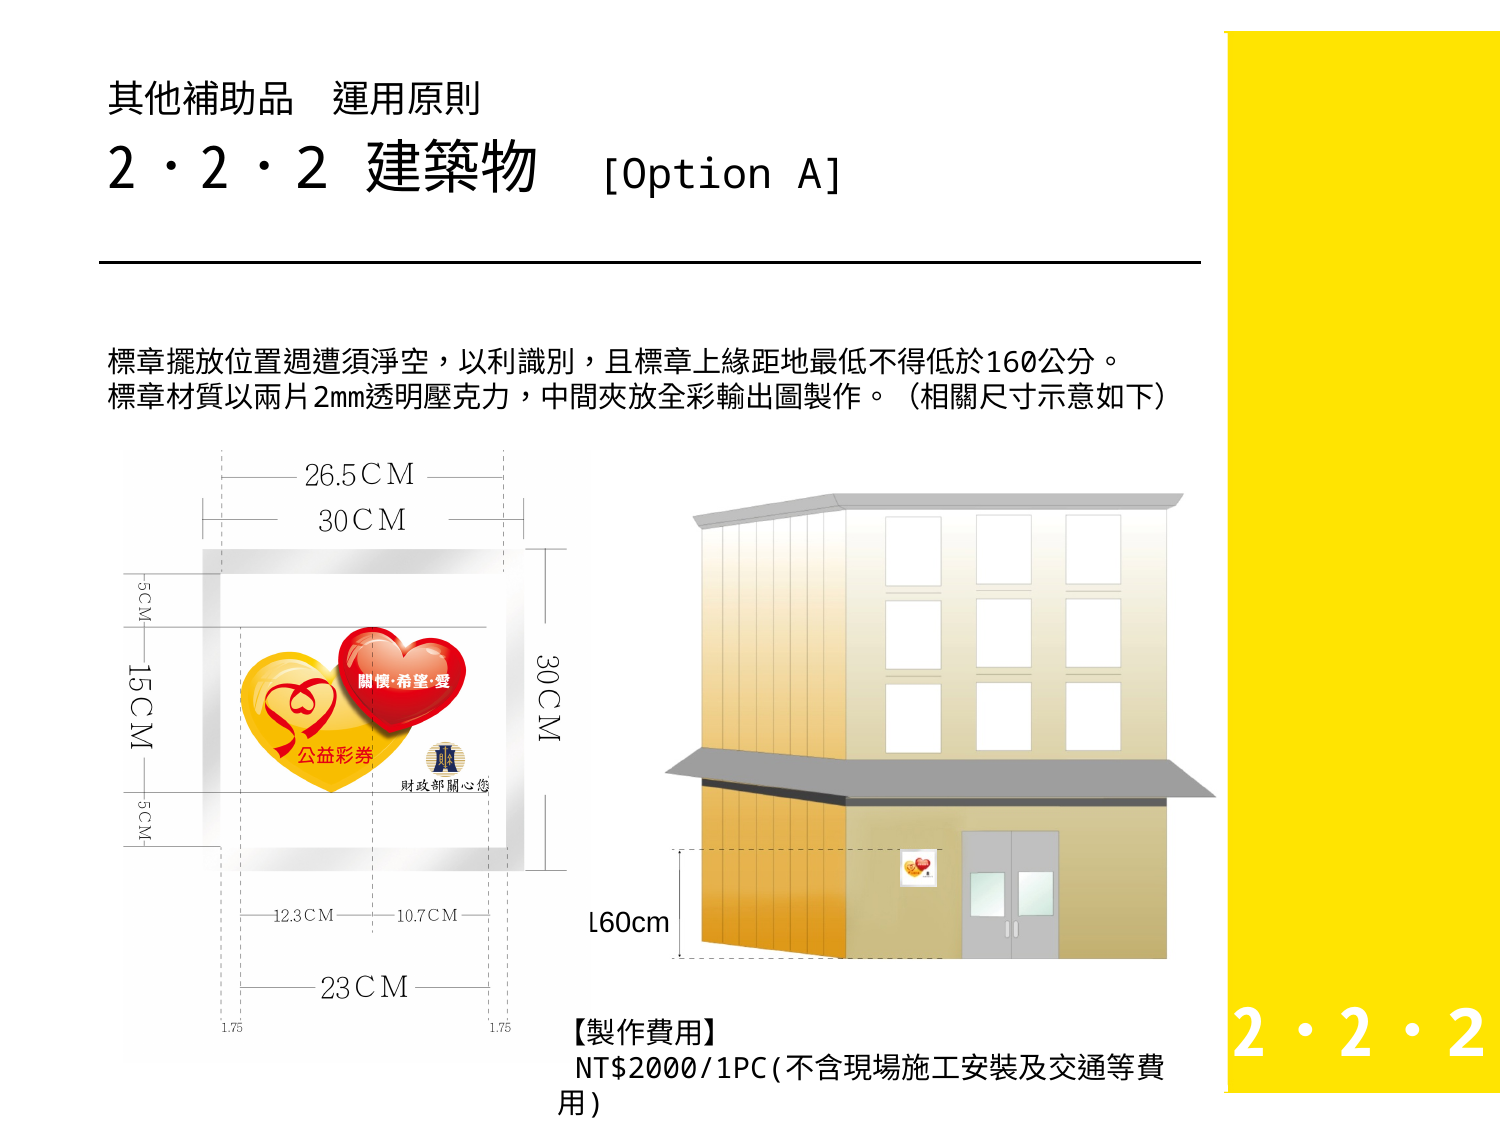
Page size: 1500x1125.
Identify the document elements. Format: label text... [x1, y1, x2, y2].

text_box 160cm [591, 888, 696, 953]
text_box 其他補助品 運用原則 2．2．2 建築物 [Option A] [99, 37, 1201, 238]
text_box 標章擺放位置週遭須淨空，以利識別，且標章上緣距地最低不得低於160公分。 標章材質以兩片2mm透明壓克力，中間夾放全彩輸出圖製作。（相關尺寸示意如下） [99, 262, 1238, 463]
picture [0, 31, 1500, 1093]
text_box 2．2．2 [1224, 974, 1500, 1085]
text_box 【製作費用】 NT$2000/1PC(不含現場施工安裝及交通等費用) [549, 999, 1200, 1125]
